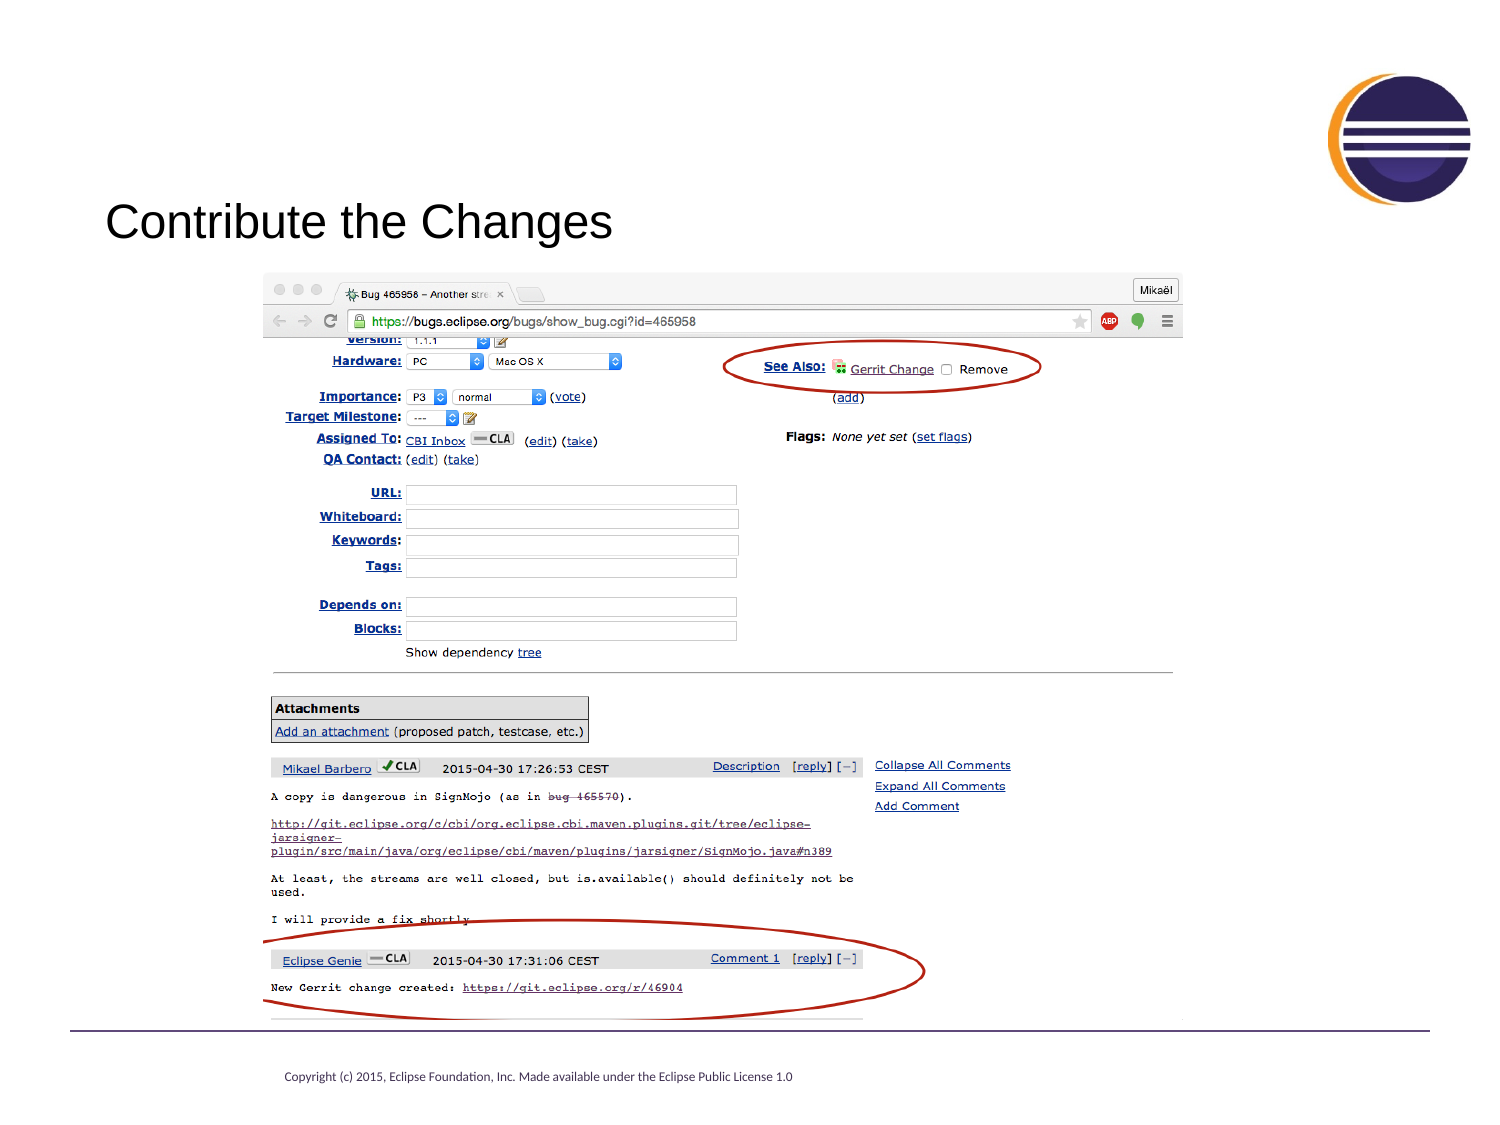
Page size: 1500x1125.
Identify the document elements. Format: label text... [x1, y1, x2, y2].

title Contribute the Changes [105, 88, 1381, 330]
picture [263, 272, 1183, 1021]
picture [1328, 68, 1471, 210]
